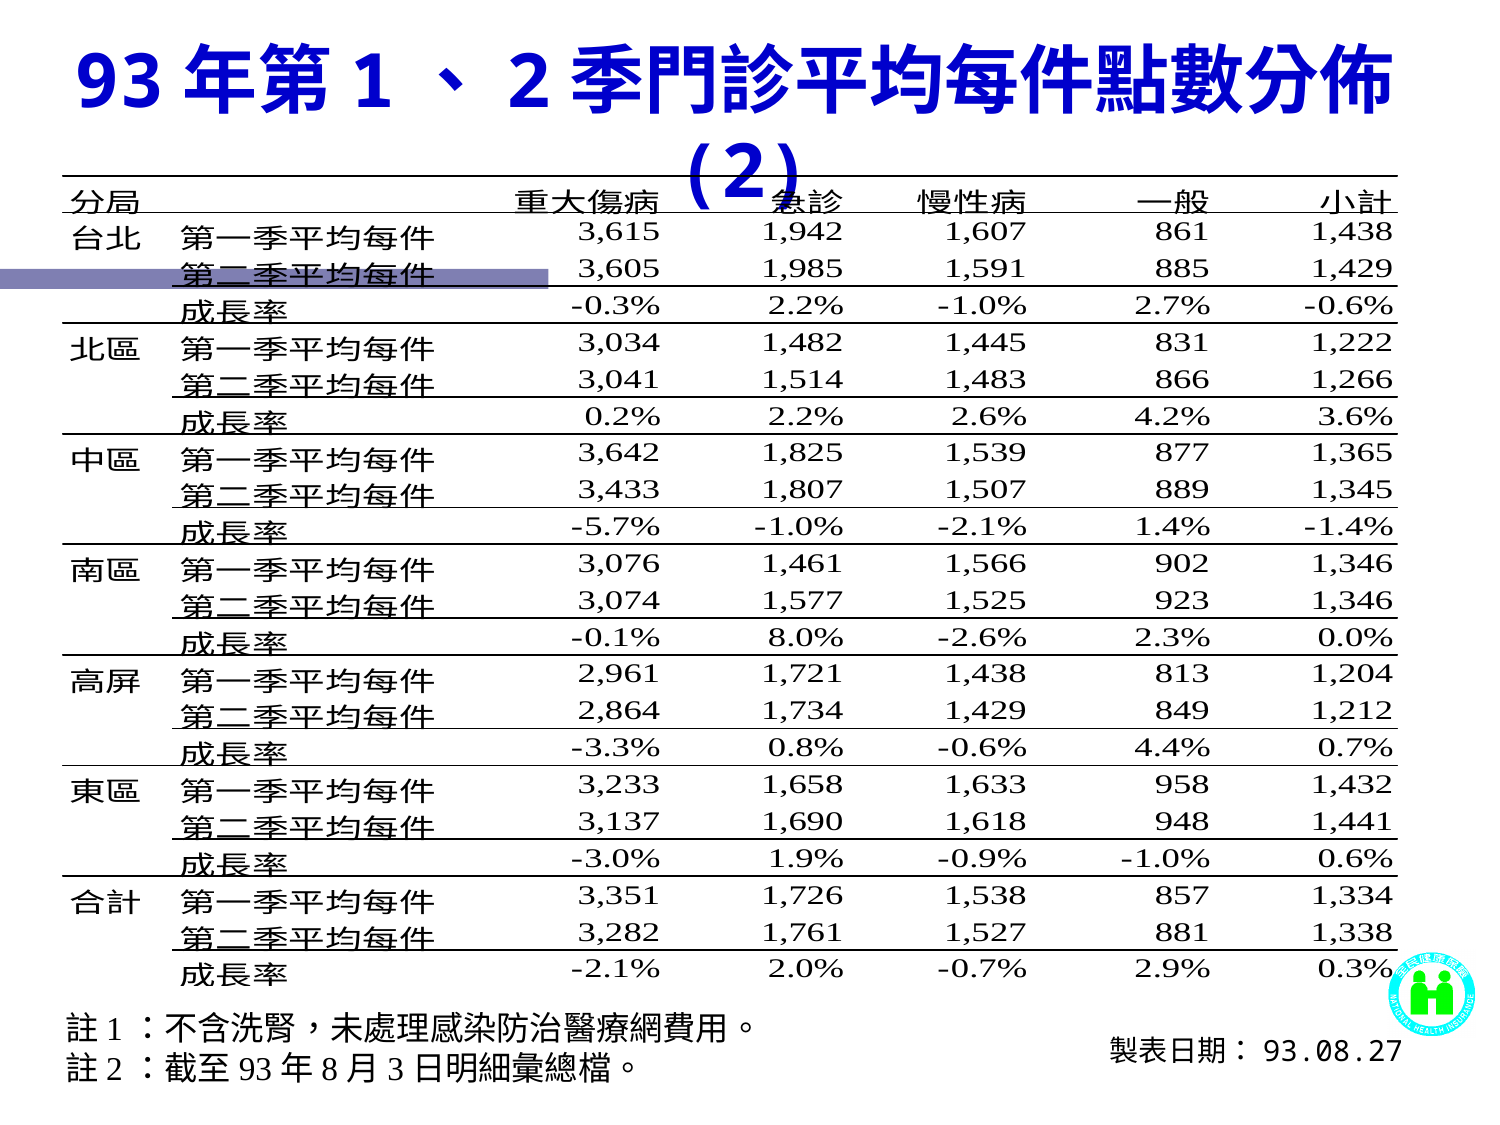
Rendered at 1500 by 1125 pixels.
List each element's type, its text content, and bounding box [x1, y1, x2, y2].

title 93年第1、2季門診平均每件點數分佈(2) [0, 24, 1488, 163]
chart [62, 174, 1400, 988]
text_box 註1：不含洗腎，未處理感染防治醫療網費用。 註2：截至93年8月3日明細彙總檔。 [50, 999, 1038, 1096]
text_box 製表日期：93.08.27 [1074, 1025, 1438, 1076]
